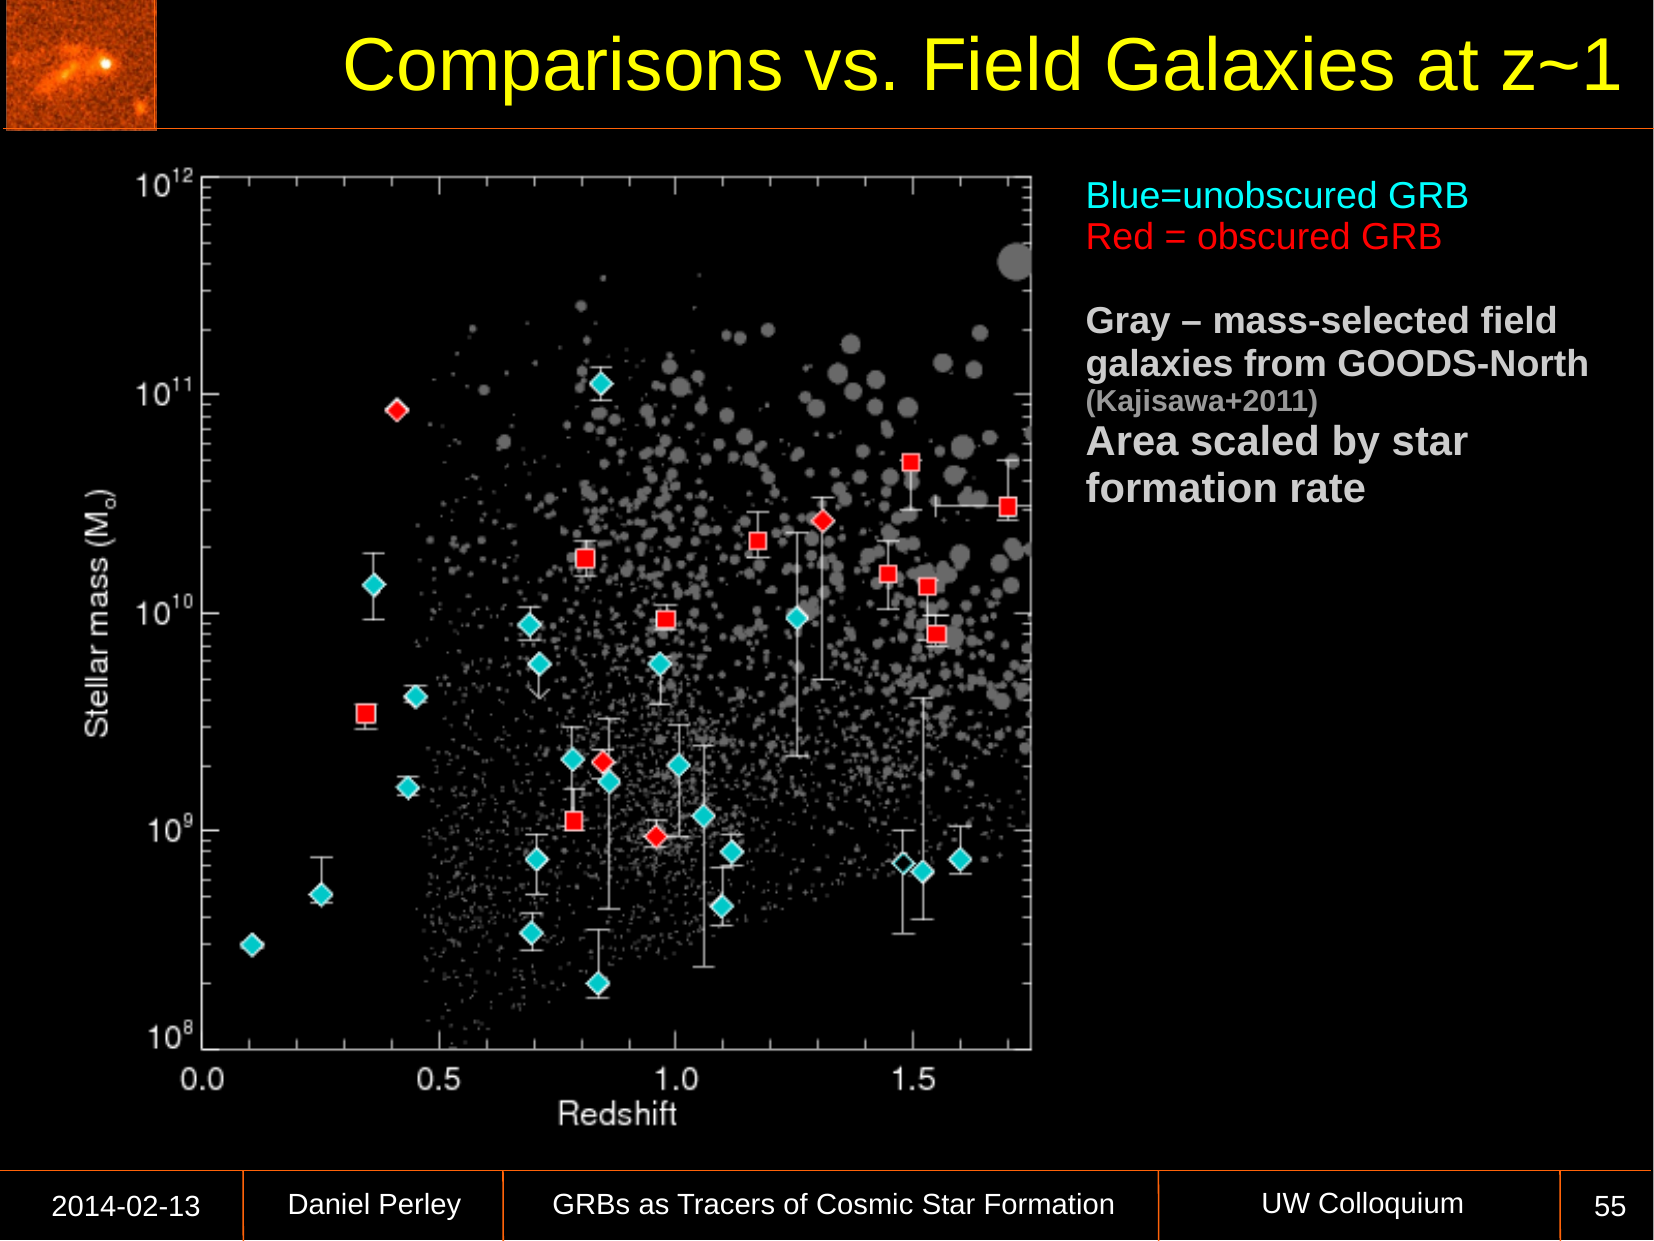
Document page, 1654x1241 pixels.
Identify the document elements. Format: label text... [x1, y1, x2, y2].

picture [75, 162, 1051, 1138]
text_box Blue=unobscured GRB Red = obscured GRB Gray – mass-selected field galaxies from GOODS-North (Kajisawa+2011) Area scaled by star formation rate [1067, 163, 1613, 522]
picture [7, 0, 154, 128]
title Comparisons vs. Field Galaxies at z~1 [187, 21, 1624, 108]
